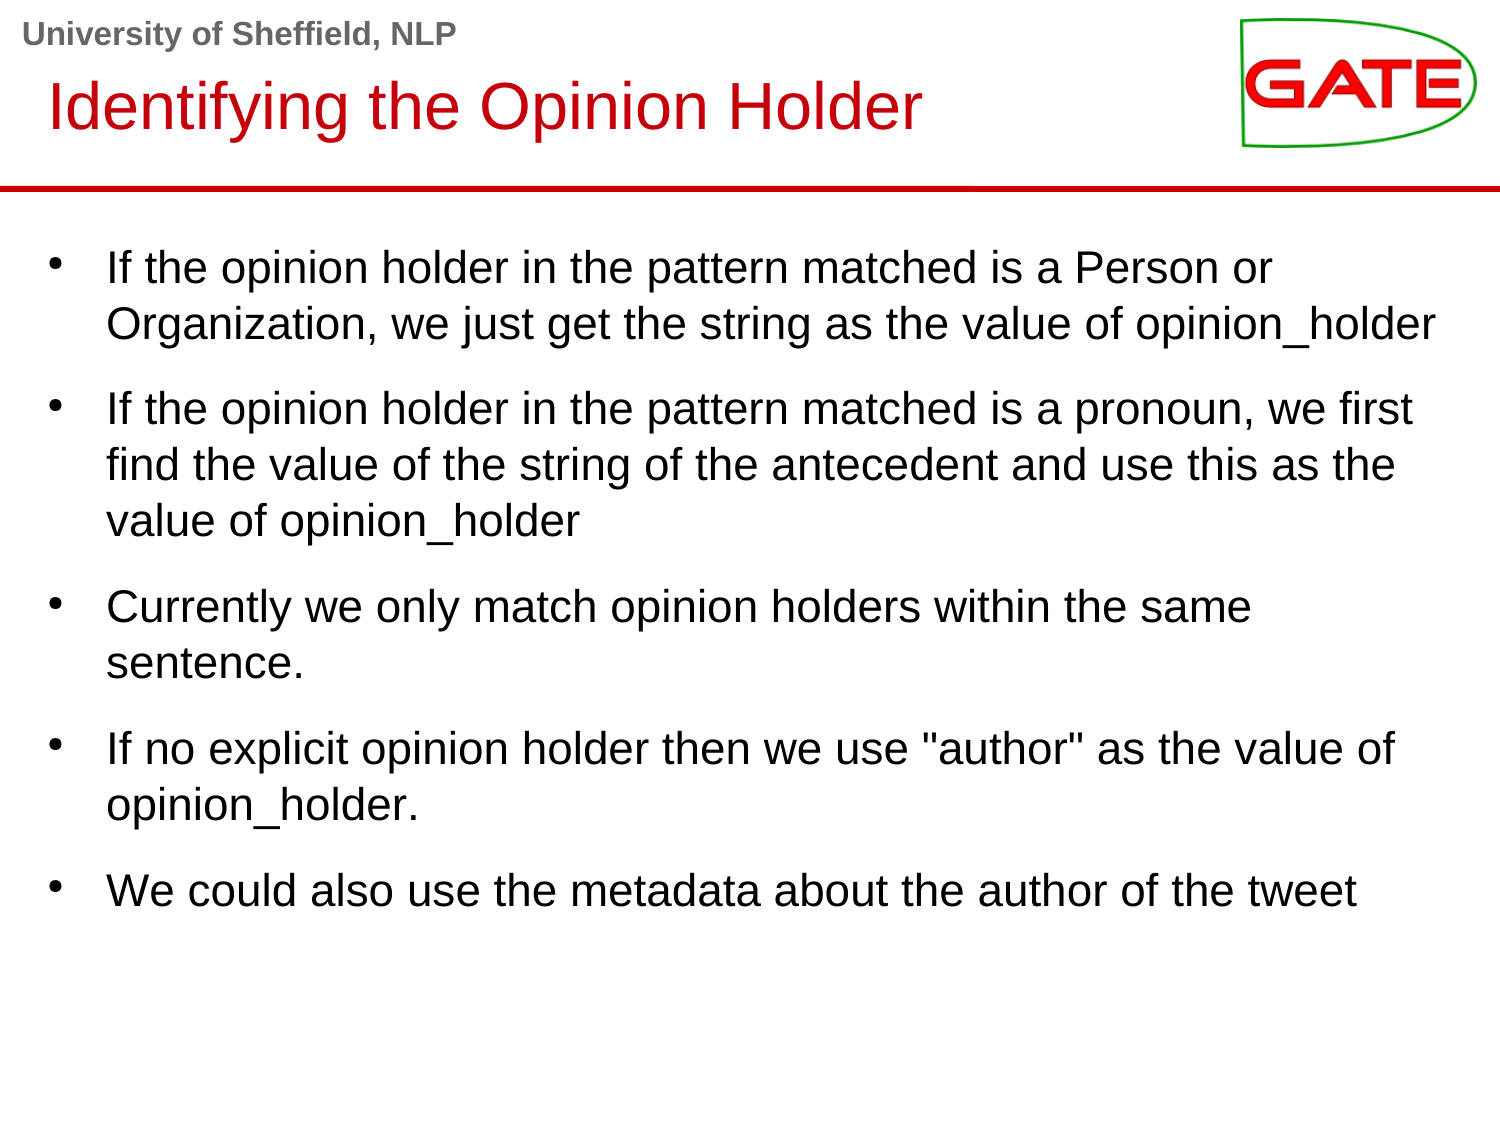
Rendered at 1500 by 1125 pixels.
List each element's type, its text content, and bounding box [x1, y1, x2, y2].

title Identifying the Opinion Holder [47, 47, 1267, 168]
picture [1240, 18, 1477, 148]
list If the opinion holder in the pattern matched is a Person or Organization, we just get the string as the value of opinion_holder If the opinion holder in the pattern matched is a pronoun, we first find the value of the string of the antecedent and use this as the value of opinion_holder Currently we only match opinion holders within the same sentence. If no explicit opinion holder then we use "author" as the value of opinion_holder. We could also use the metadata about the author of the tweet [47, 236, 1441, 1063]
